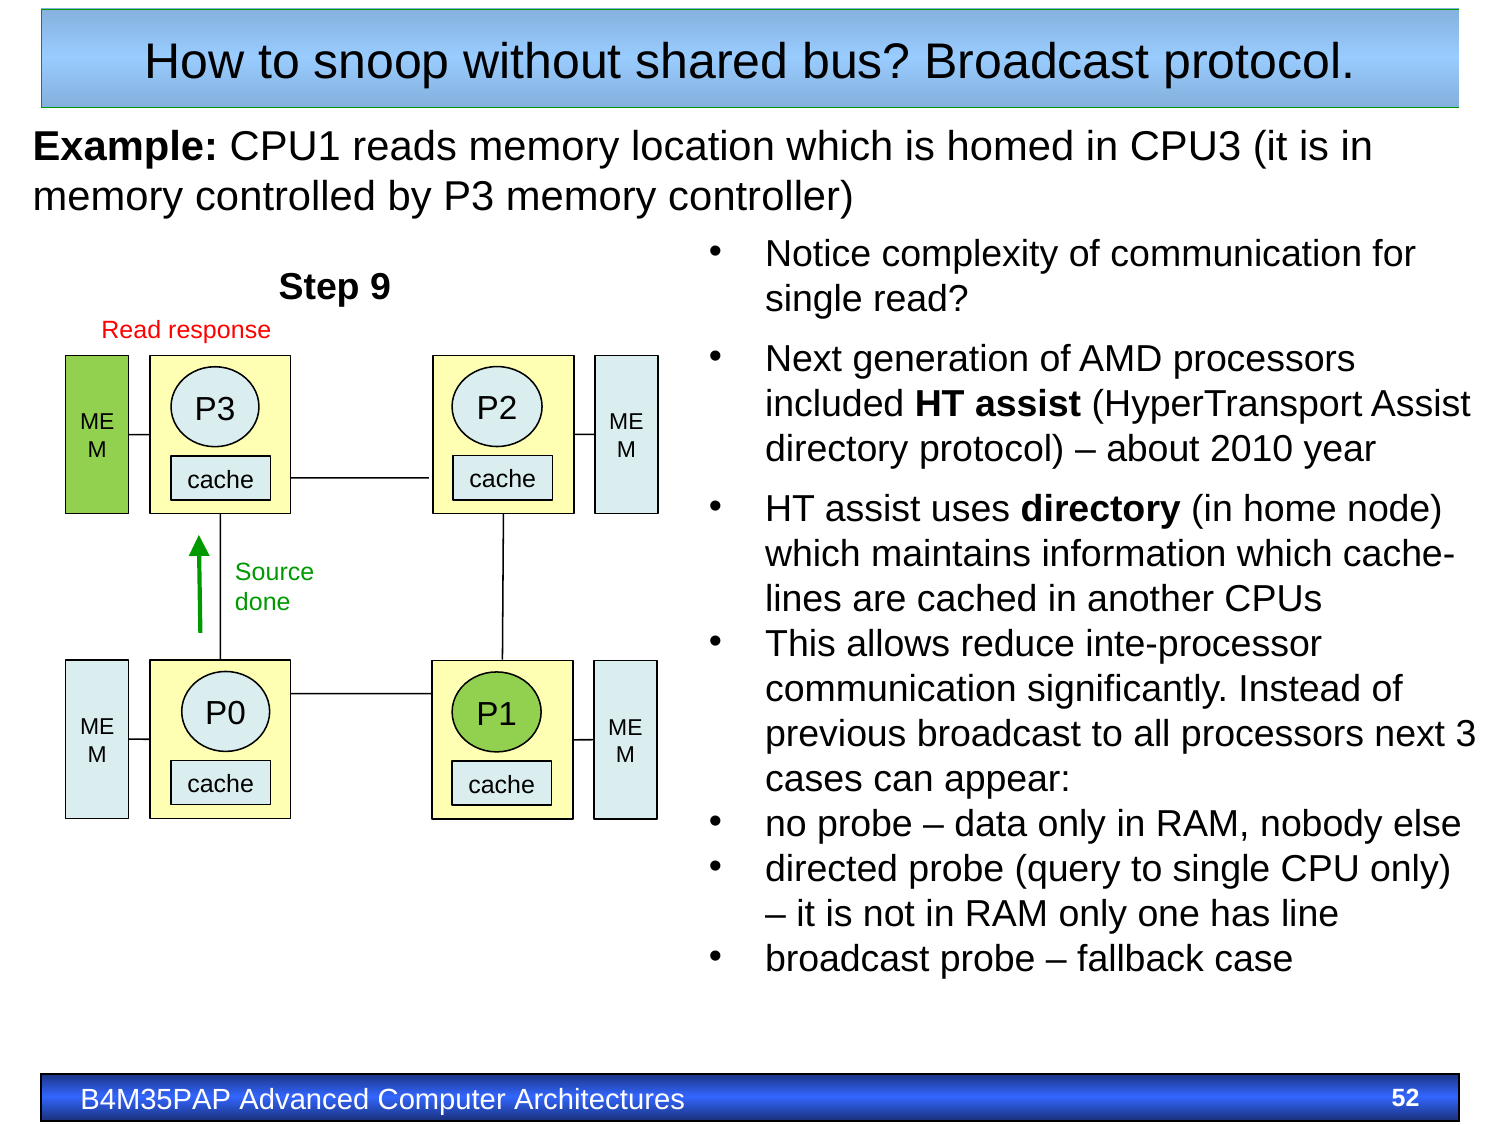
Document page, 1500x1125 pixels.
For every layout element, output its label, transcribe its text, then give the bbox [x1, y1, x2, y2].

text_box Source done [220, 548, 360, 624]
text_box MEM [65, 660, 129, 819]
text_box MEM [65, 355, 129, 514]
text_box cache [170, 760, 271, 805]
text_box cache [170, 455, 271, 501]
text_box P0 [181, 671, 270, 752]
text_box P1 [452, 671, 542, 752]
text_box cache [453, 455, 553, 500]
list Example: CPU1 reads memory location which is homed in CPU3 (it is in memory controlled by P3 memory controller) [17, 111, 1500, 233]
text_box [149, 355, 429, 548]
text_box [149, 355, 574, 819]
text_box P2 [452, 366, 543, 447]
text_box MEM [594, 355, 658, 514]
text_box Step 9 [263, 258, 407, 316]
text_box Notice complexity of communication for single read? Next generation of AMD processors included HT assist (HyperTransport Assist directory protocol) – about 2010 year HT assist uses directory (in home node) which maintains information which cache-lines are cached in another CPUs This allows reduce inte-processor communication significantly. Instead of previous broadcast to all processors next 3 cases can appear: no probe – data only in RAM, nobody else directed probe (query to single CPU only) – it is not in RAM only one has line broadcast probe – fallback case [694, 233, 1495, 986]
text_box MEM [593, 660, 657, 819]
title How to snoop without shared bus? Broadcast protocol. [41, 8, 1459, 108]
text_box cache [452, 761, 552, 806]
text_box P3 [171, 366, 259, 447]
text_box Read response [86, 306, 290, 352]
